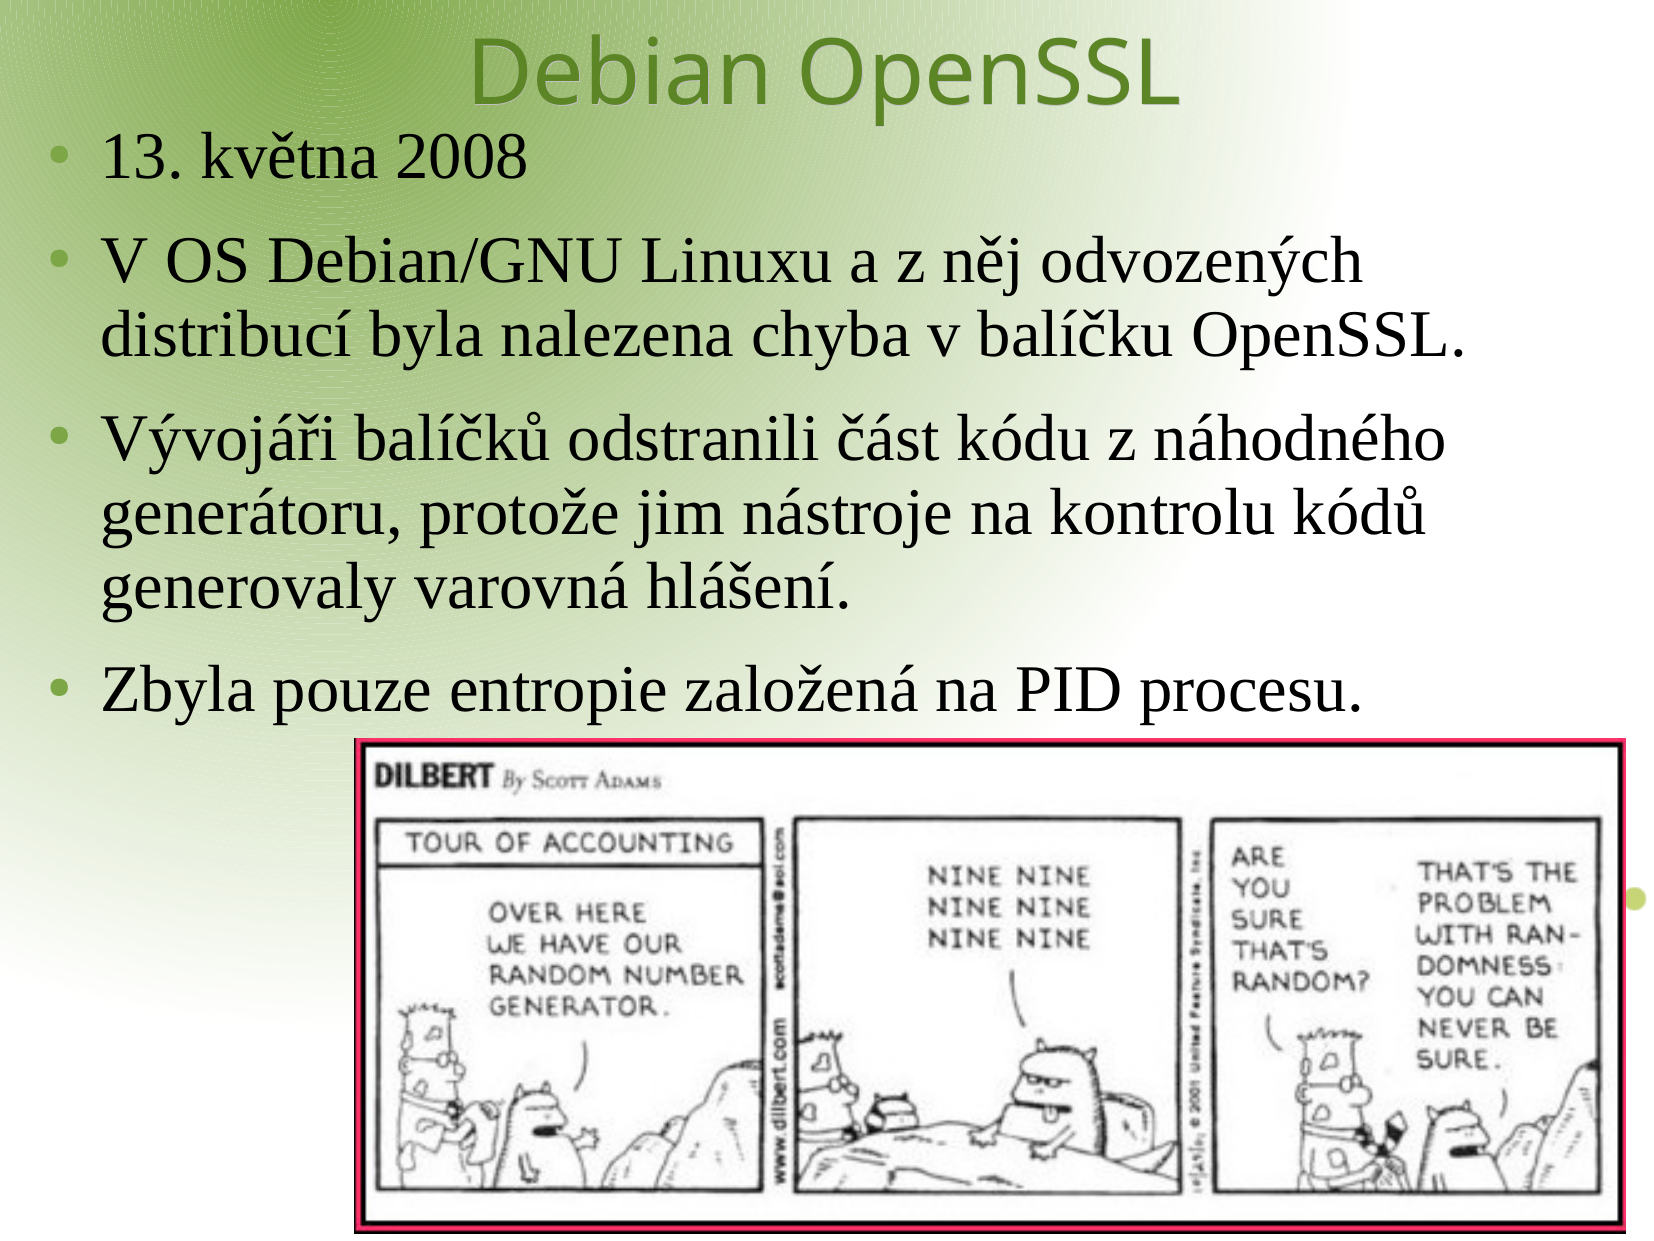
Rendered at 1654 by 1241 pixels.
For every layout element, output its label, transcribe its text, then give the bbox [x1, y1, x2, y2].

title Debian OpenSSL [118, 2, 1531, 119]
list 13. května 2008 V OS Debian/GNU Linuxu a z něj odvozených distribucí byla nalezena chyba v balíčku OpenSSL. Vývojáři balíčků odstranili část kódu z náhodného generátoru, protože jim nástroje na kontrolu kódů generovaly varovná hlášení. Zbyla pouze entropie založená na PID procesu. [29, 119, 1619, 727]
picture [354, 738, 1654, 1234]
